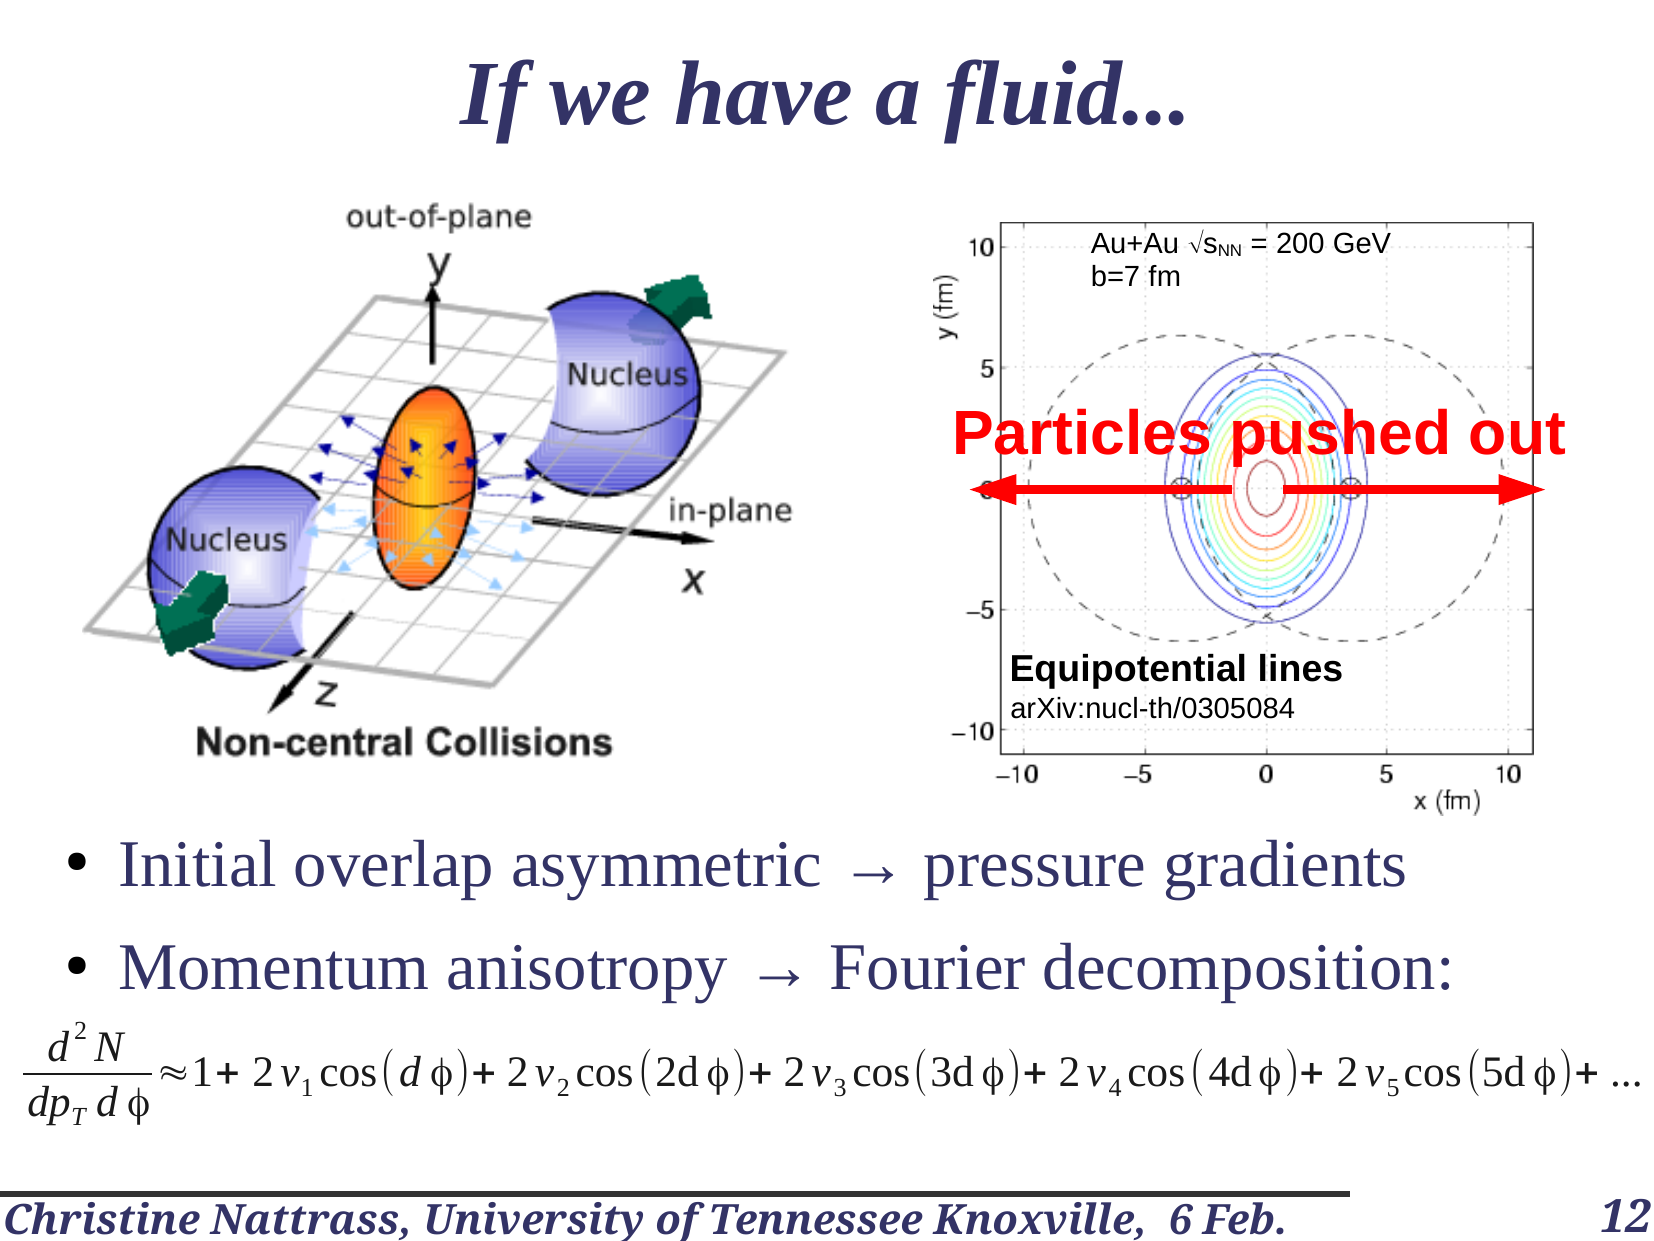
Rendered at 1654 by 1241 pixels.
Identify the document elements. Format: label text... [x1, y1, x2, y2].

list Initial overlap asymmetric → pressure gradients Momentum anisotropy → Fourier decomposition: [47, 826, 1619, 1005]
text_box arXiv:nucl-th/0305084 [995, 684, 1492, 753]
picture [1508, 476, 1534, 485]
chart [14, 1016, 1649, 1132]
text_box Particles pushed out [937, 390, 1613, 476]
picture [82, 188, 809, 773]
title If we have a fluid... [82, 43, 1571, 145]
picture [933, 222, 1534, 816]
text_box Au+Au sNN = 200 GeV b=7 fm [1076, 219, 1407, 301]
text_box Equipotential lines [994, 639, 1408, 697]
